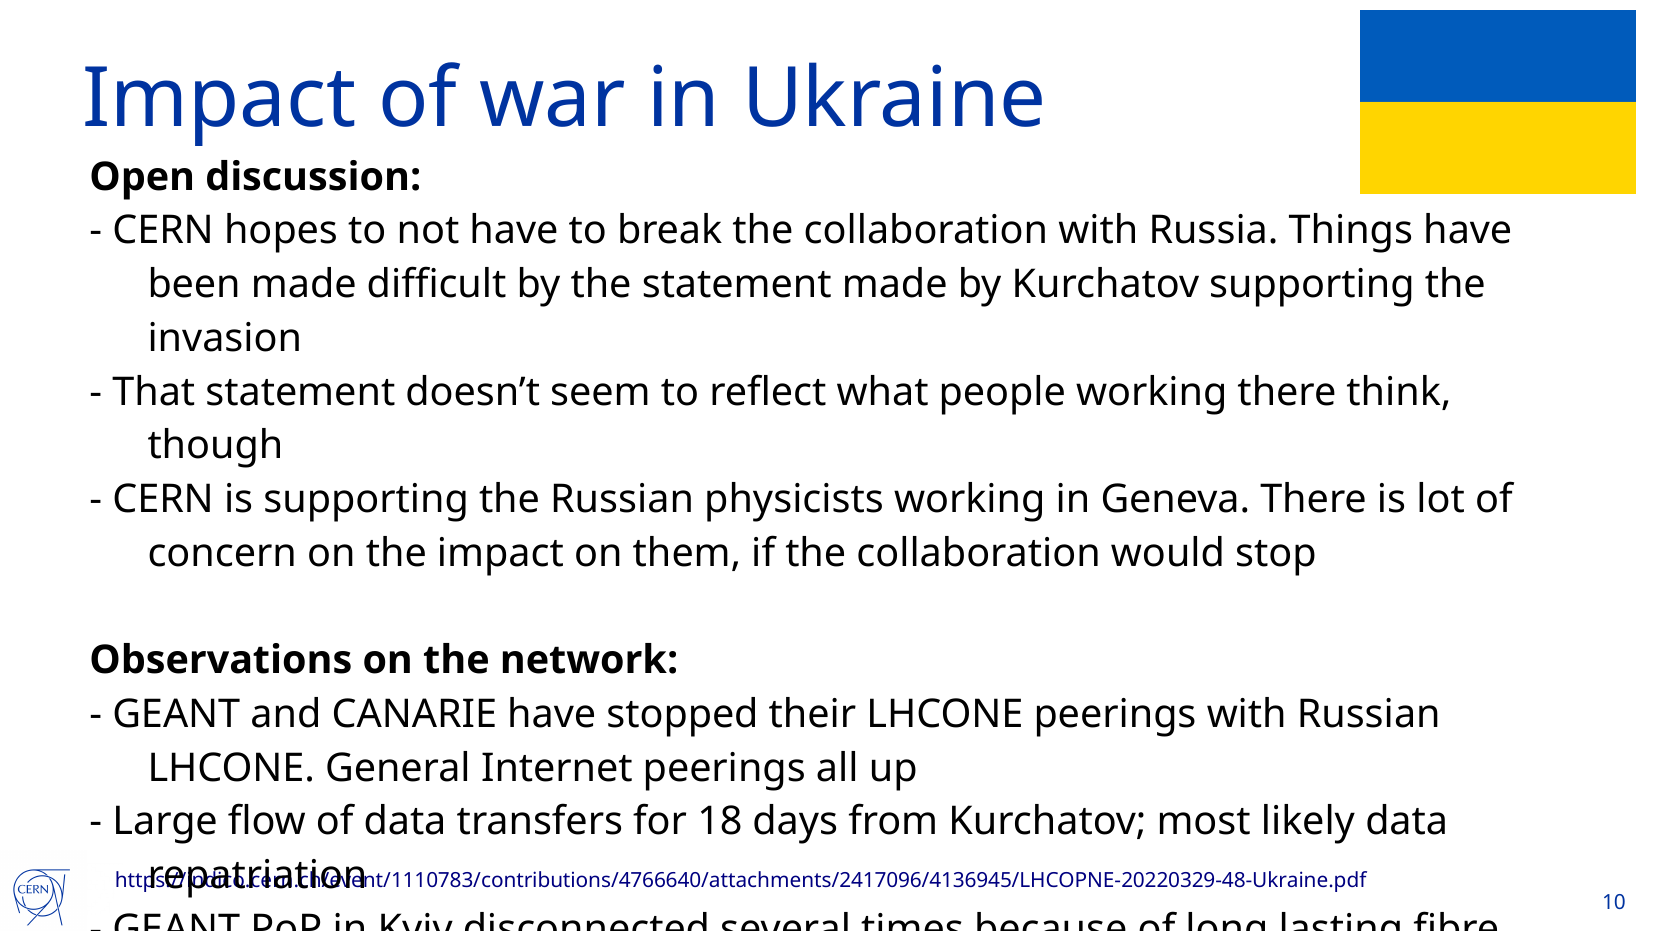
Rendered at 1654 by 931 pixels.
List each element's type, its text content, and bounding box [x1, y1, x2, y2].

text_box https://indico.cern.ch/event/1110783/contributions/4766640/attachments/2417096/4136945/LHCOPNE-20220329-48-Ukraine.pdf [100, 857, 1597, 930]
picture [1360, 10, 1636, 194]
text_box Open discussion: - CERN hopes to not have to break the collaboration with Russia. Things have been made difficult by the statement made by Kurchatov supporting the invasion - That statement doesn’t seem to reflect what people working there think, though - CERN is supporting the Russian physicists working in Geneva. There is lot of concern on the impact on them, if the collaboration would stop Observations on the network: - GEANT and CANARIE have stopped their LHCONE peerings with Russian LHCONE. General Internet peerings all up - Large flow of data transfers for 18 days from Kurchatov; most likely data repatriation - GEANT PoP in Kyiv disconnected several times because of long lasting fibre cuts - Kharkiv Institute Tier2 is offline since 11th/3 [74, 140, 1599, 849]
title Impact of war in Ukraine [82, 37, 1360, 140]
picture [0, 850, 100, 931]
